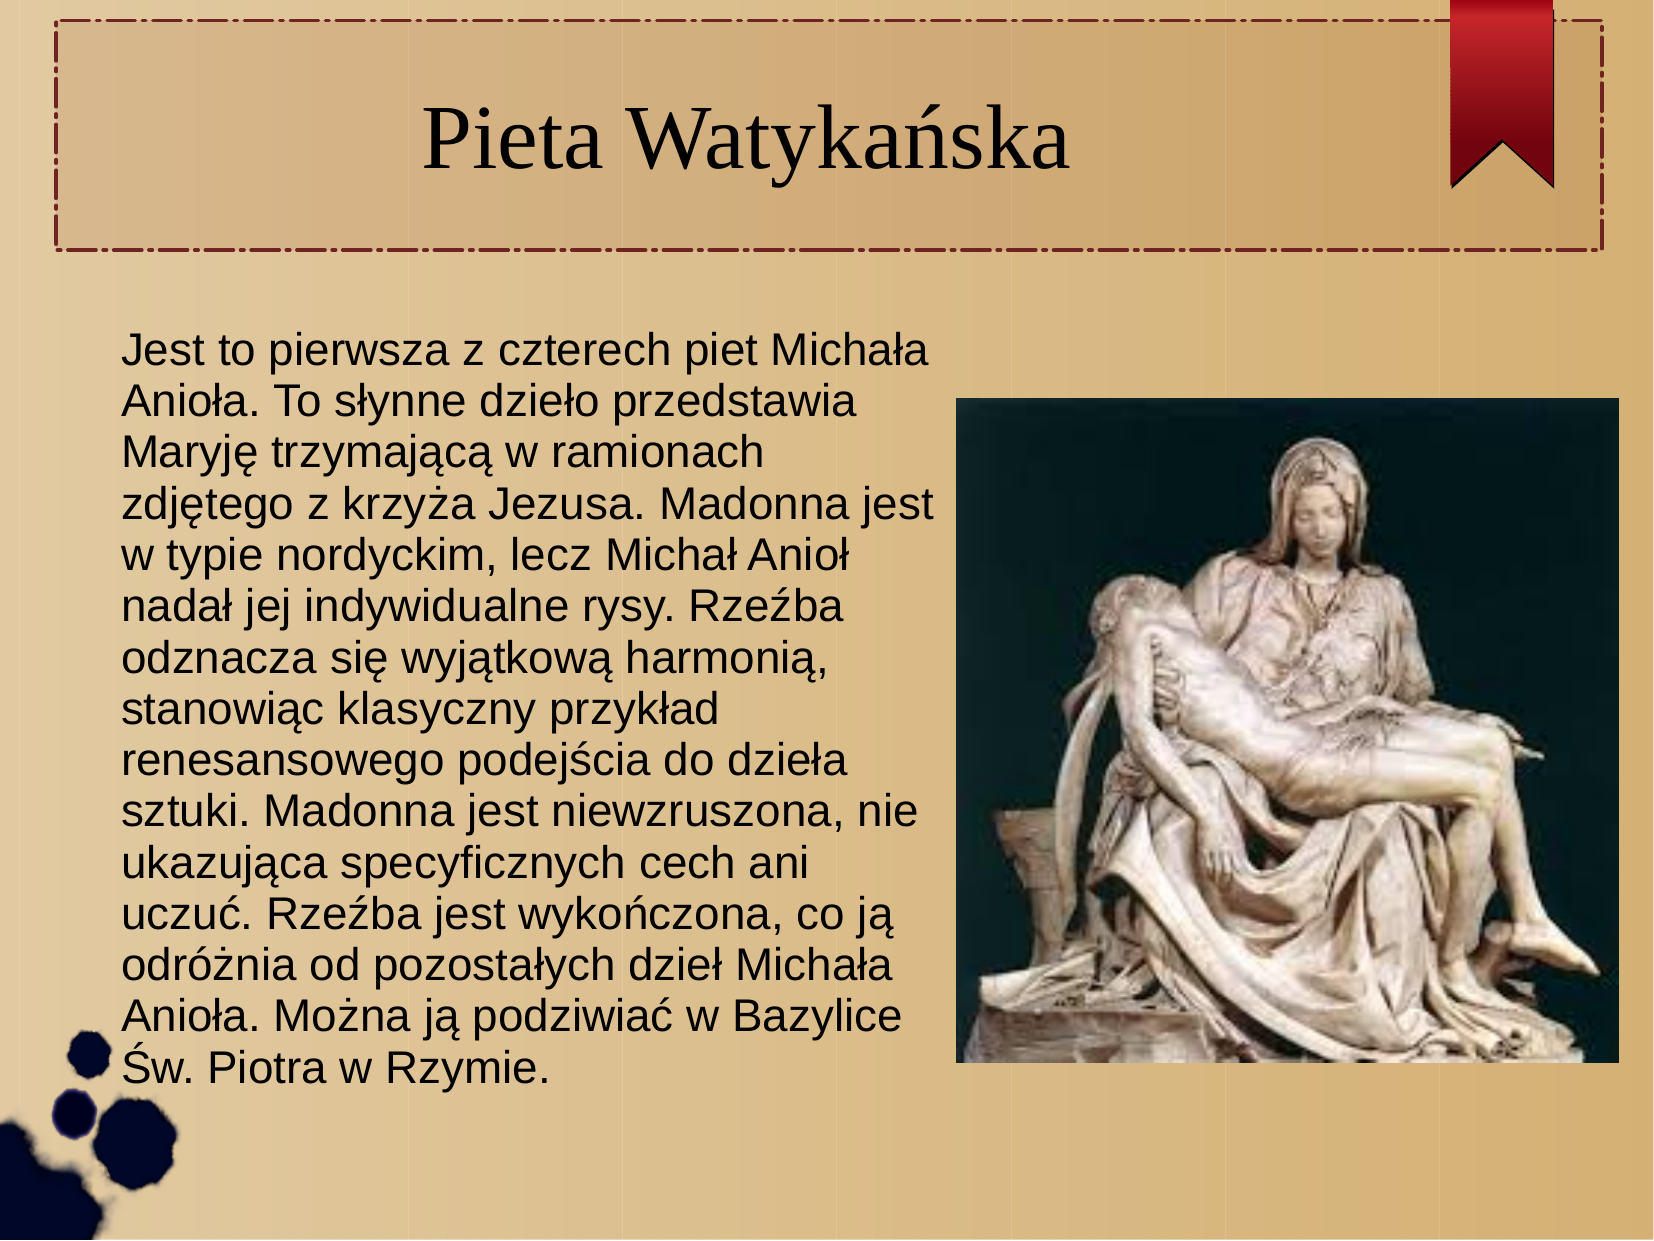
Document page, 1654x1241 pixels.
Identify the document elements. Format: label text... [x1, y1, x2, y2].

text_box Jest to pierwsza z czterech piet Michała Anioła. To słynne dzieło przedstawia Maryję trzymającą w ramionach zdjętego z krzyża Jezusa. Madonna jest w typie nordyckim, lecz Michał Anioł nadał jej indywidualne rysy. Rzeźba odznacza się wyjątkową harmonią, stanowiąc klasyczny przykład renesansowego podejścia do dzieła sztuki. Madonna jest niewzruszona, nie ukazująca specyficznych cech ani uczuć. Rzeźba jest wykończona, co ją odróżnia od pozostałych dzieł Michała Anioła. Można ją podziwiać w Bazylice Św. Piotra w Rzymie. [106, 316, 957, 1241]
picture [956, 398, 1619, 1063]
title Pieta Watykańska [82, 47, 1412, 229]
